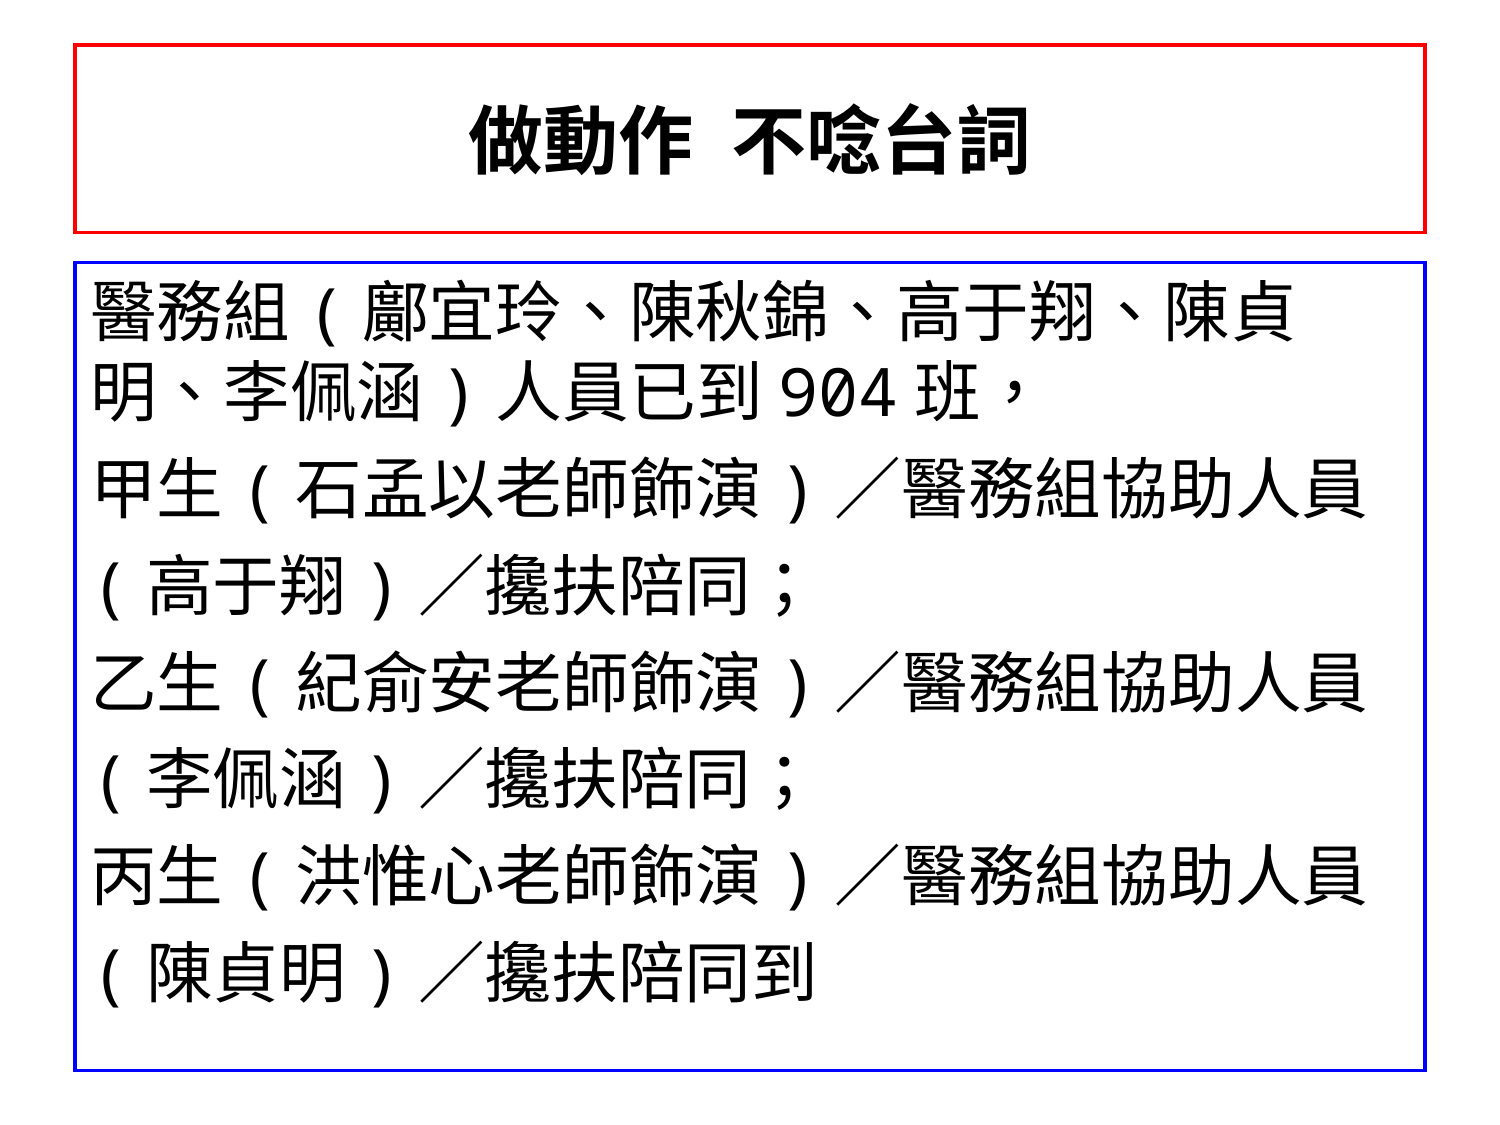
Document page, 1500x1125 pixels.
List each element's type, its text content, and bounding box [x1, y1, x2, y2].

title 做動作 不唸台詞 [75, 45, 1426, 233]
list 醫務組(鄺宜玲、陳秋錦、高于翔、陳貞明、李佩涵)人員已到904班， 甲生(石孟以老師飾演)／醫務組協助人員 (高于翔)／攙扶陪同； 乙生(紀俞安老師飾演)／醫務組協助人員 (李佩涵)／攙扶陪同； 丙生(洪惟心老師飾演)／醫務組協助人員 (陳貞明)／攙扶陪同到 [75, 262, 1426, 1071]
